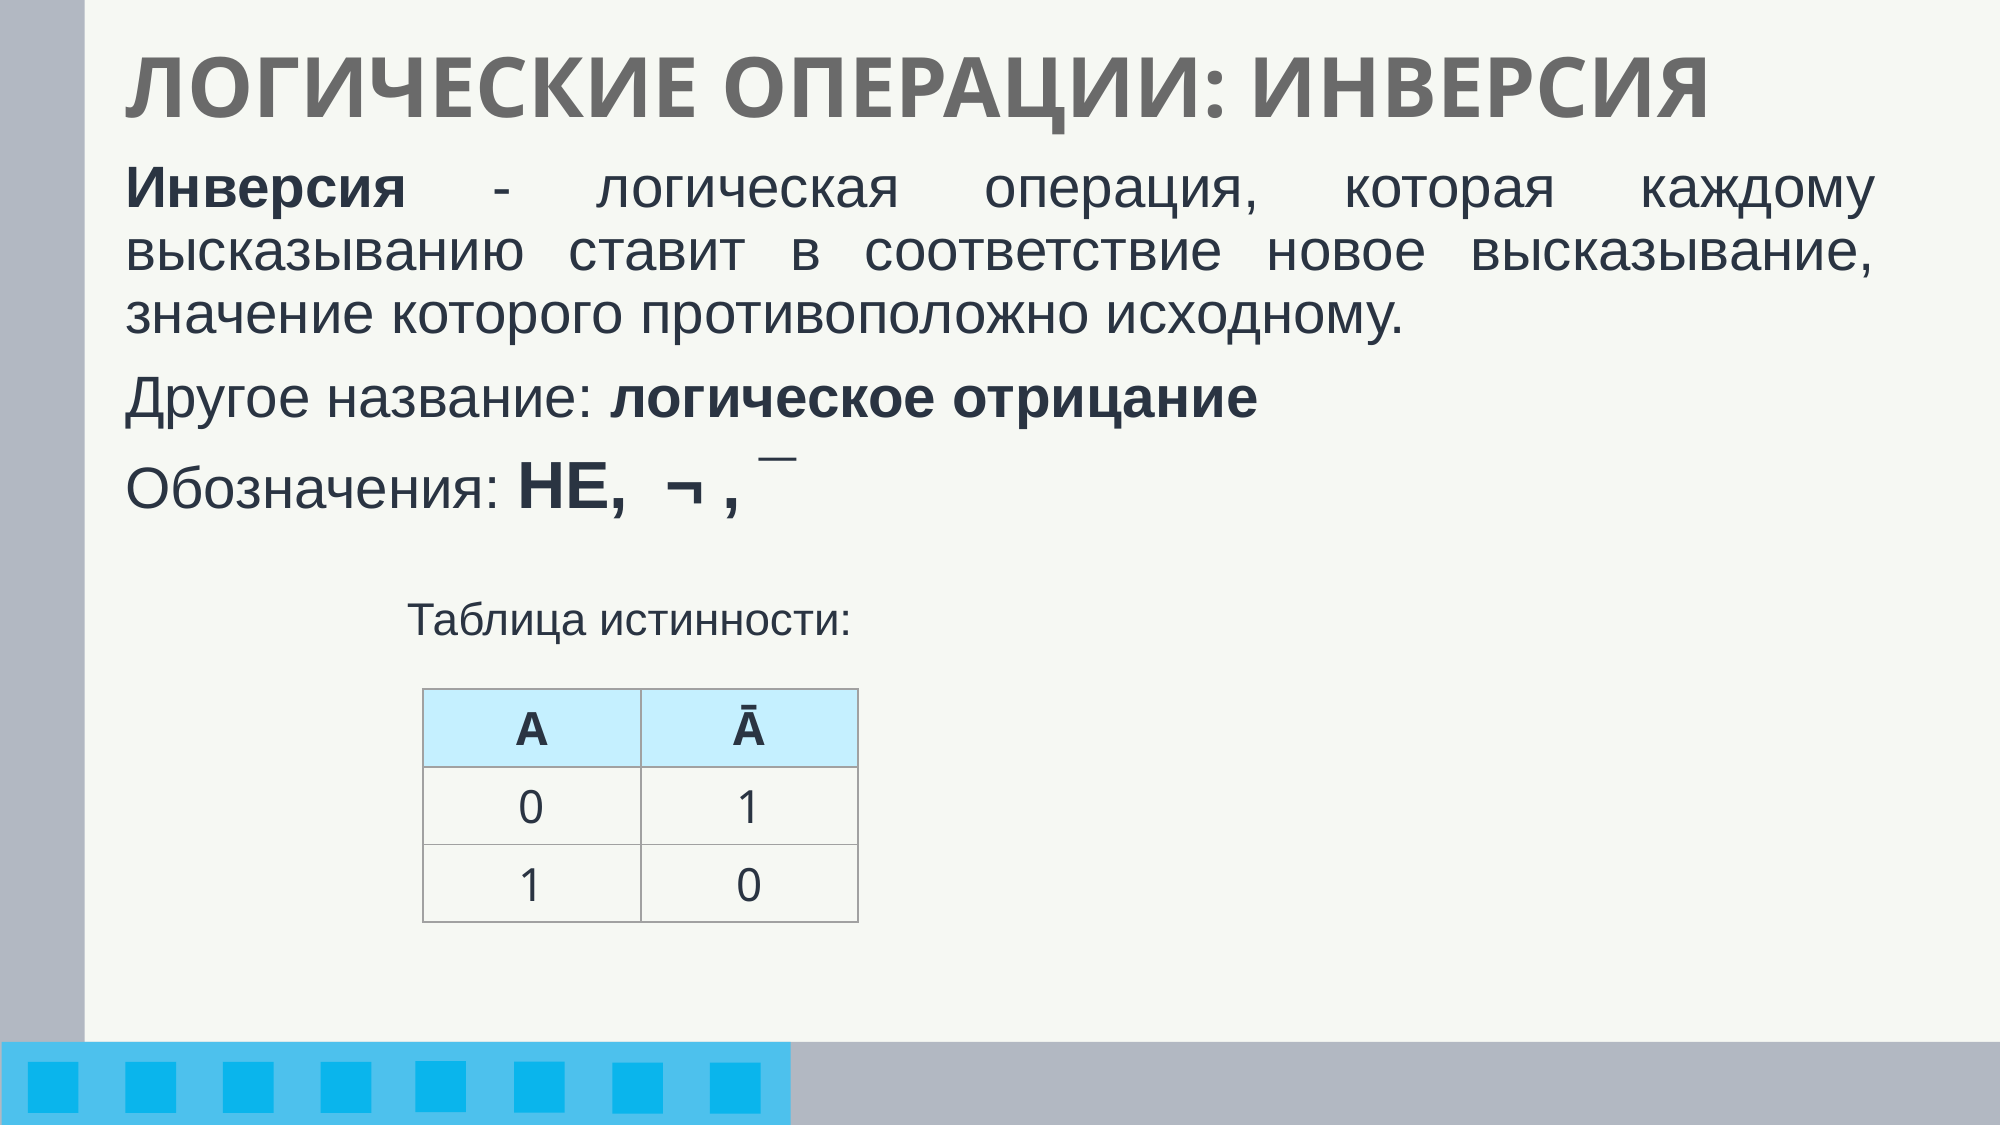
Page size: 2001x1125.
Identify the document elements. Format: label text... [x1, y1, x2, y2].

text_box Таблица истинности: [332, 582, 924, 653]
table_header А [424, 690, 640, 766]
table_cell 0 [424, 768, 640, 844]
table_cell 1 [642, 768, 857, 844]
table_cell 0 [642, 845, 857, 921]
title ЛОГИЧЕСКИЕ ОПЕРАЦИИ: ИНВЕРСИЯ [110, 0, 1892, 199]
table_cell 1 [424, 845, 640, 921]
list Инверсия - логическая операция, которая каждому высказыванию ставит в соответствие новое высказывание, значение которого противоположно исходному. Другое название: логическое отрицание Обозначения: НЕ, ¬ , ¯ [110, 199, 1892, 618]
table_header Ā [642, 690, 857, 766]
